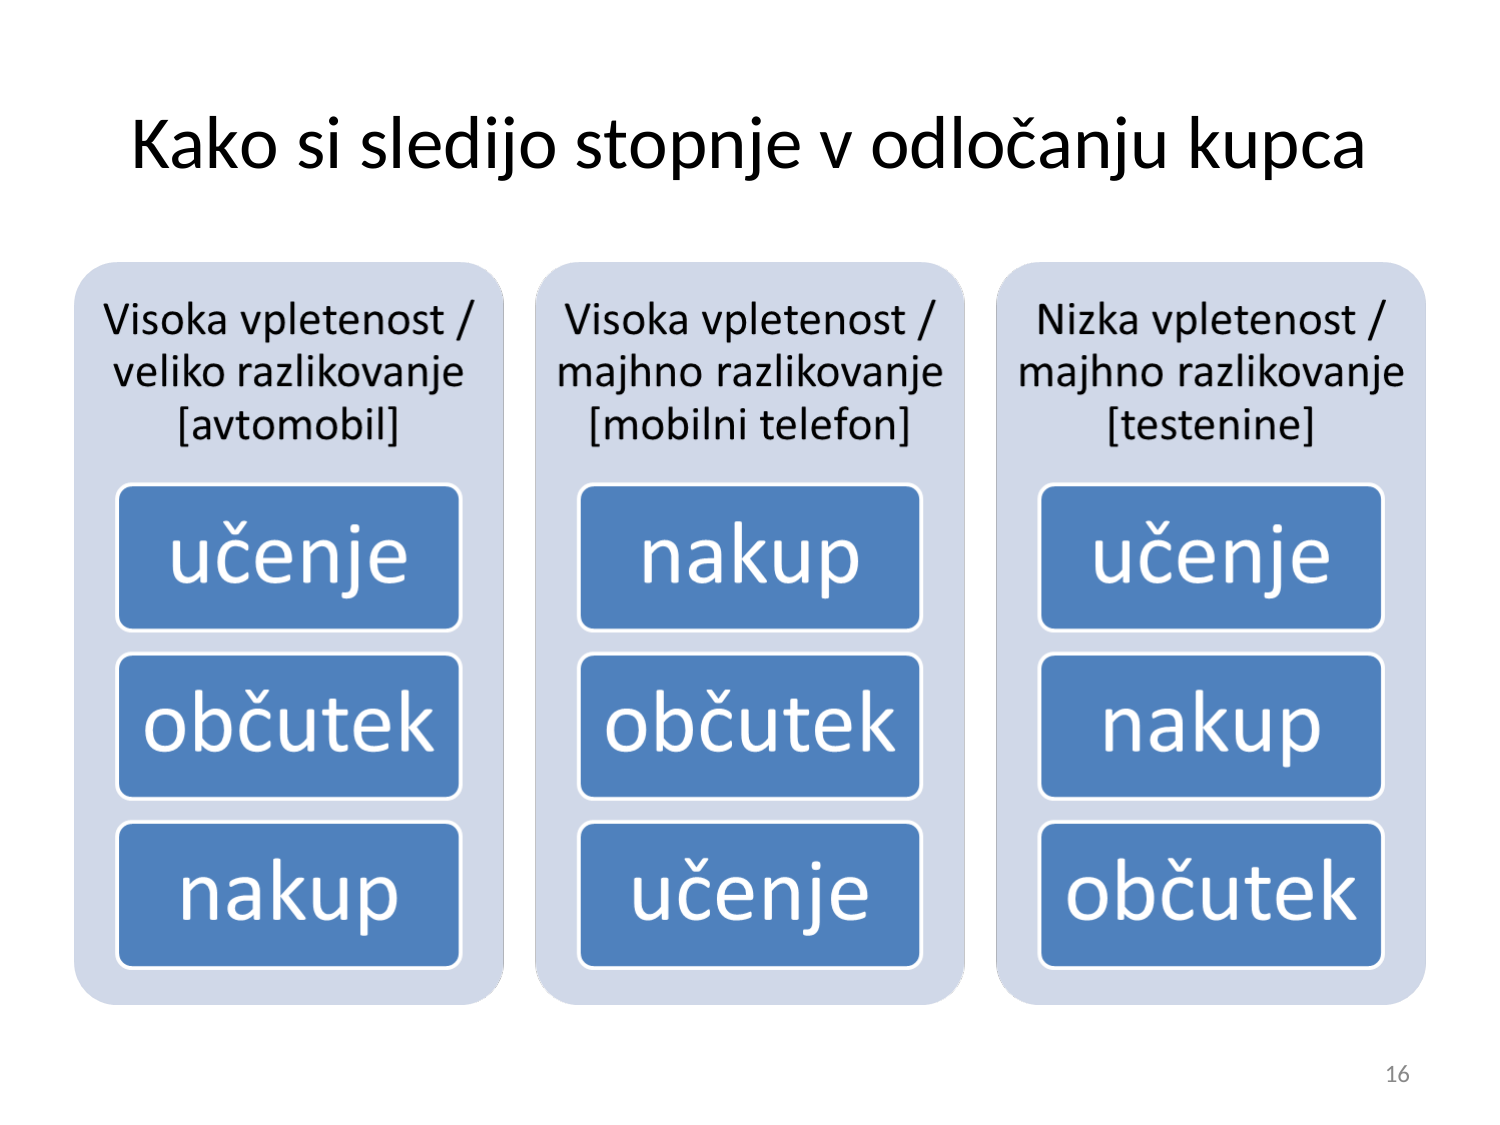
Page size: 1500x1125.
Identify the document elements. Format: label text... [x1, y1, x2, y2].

title Kako si sledijo stopnje v odločanju kupca [75, 41, 1426, 237]
text_box [73, 263, 1447, 1006]
text_box <number> [1074, 1042, 1426, 1103]
